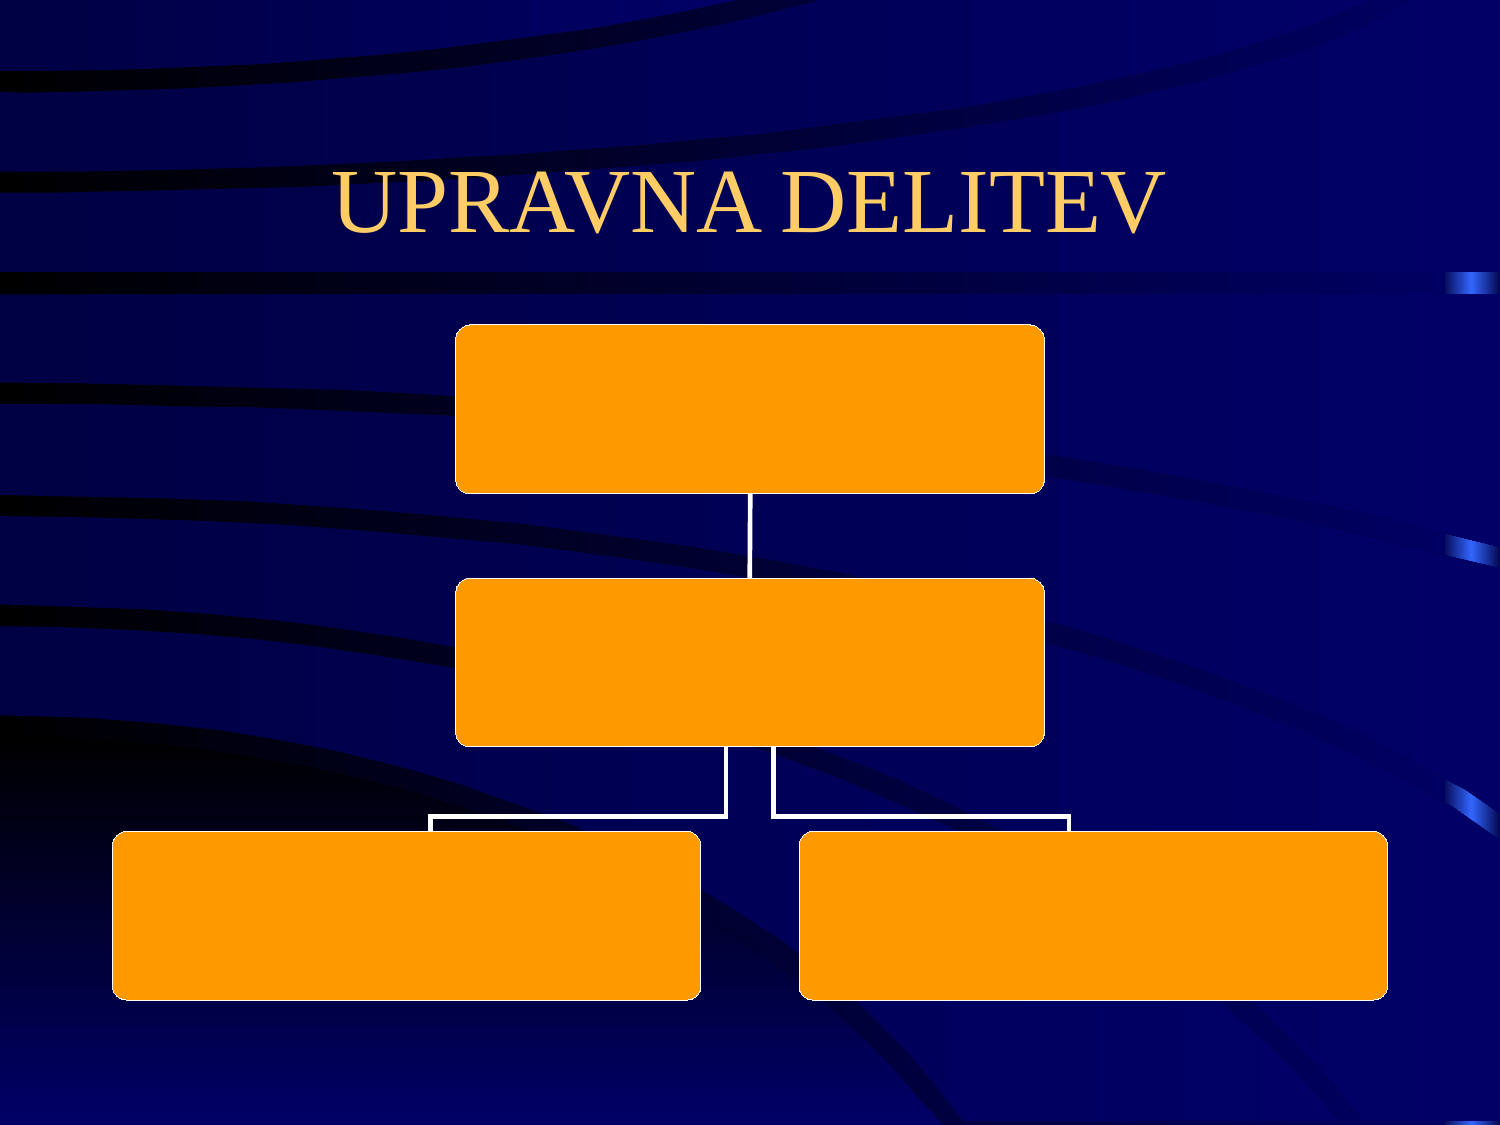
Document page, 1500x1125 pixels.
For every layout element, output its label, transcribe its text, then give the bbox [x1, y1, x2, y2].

chart [433, 747, 1067, 1000]
text_box [112, 831, 701, 1001]
text_box [455, 578, 1045, 747]
chart [112, 990, 121, 1000]
text_box [799, 831, 1388, 1001]
text_box [455, 324, 1045, 494]
title UPRAVNA DELITEV [112, 101, 1388, 290]
chart [112, 324, 747, 841]
chart [1379, 990, 1388, 1000]
chart [753, 324, 1388, 841]
